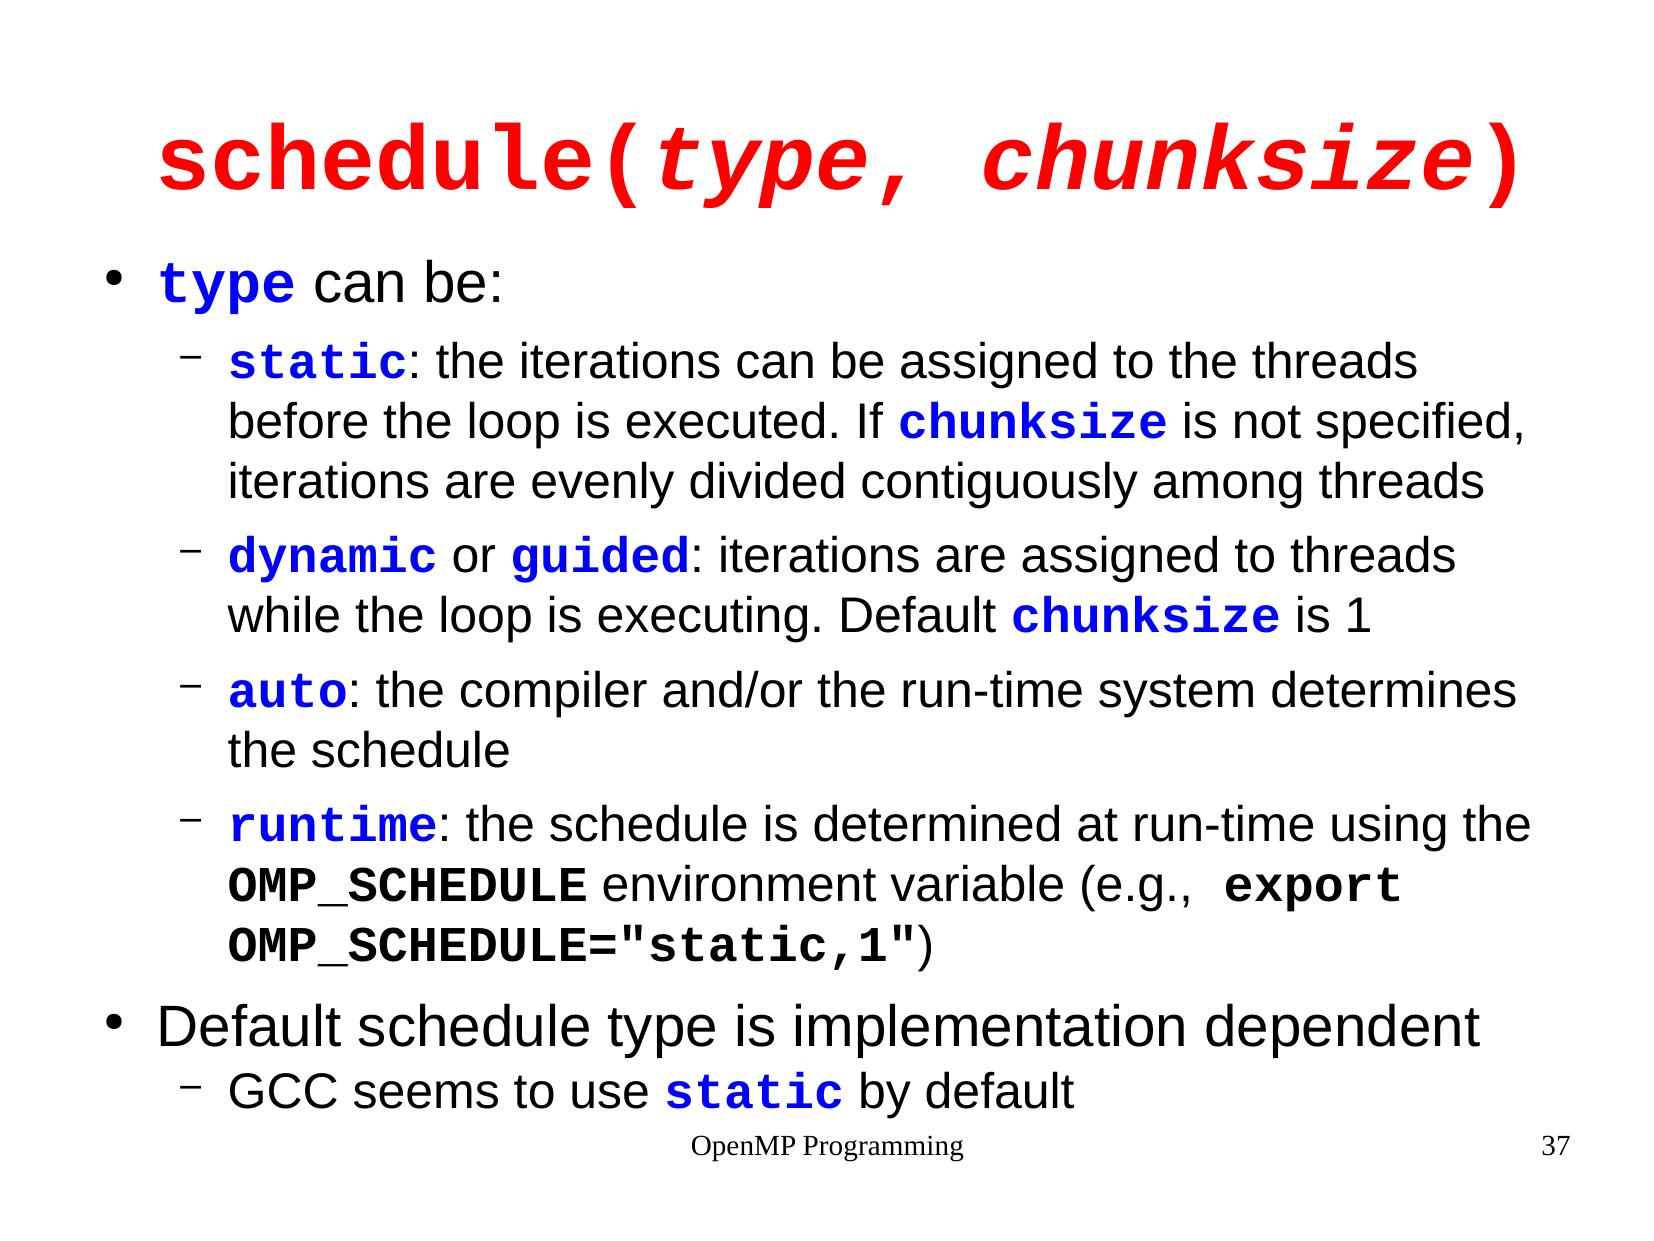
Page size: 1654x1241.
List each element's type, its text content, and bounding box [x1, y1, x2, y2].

list type can be: static: the iterations can be assigned to the threads before the loop is executed. If chunksize is not specified, iterations are evenly divided contiguously among threads dynamic or guided: iterations are assigned to threads while the loop is executing. Default chunksize is 1 auto: the compiler and/or the run-time system determines the schedule runtime: the schedule is determined at run-time using the OMP_SCHEDULE environment variable (e.g., export OMP_SCHEDULE="static,1") Default schedule type is implementation dependent GCC seems to use static by default [70, 236, 1560, 1127]
title schedule(type, chunksize) [82, 49, 1571, 257]
